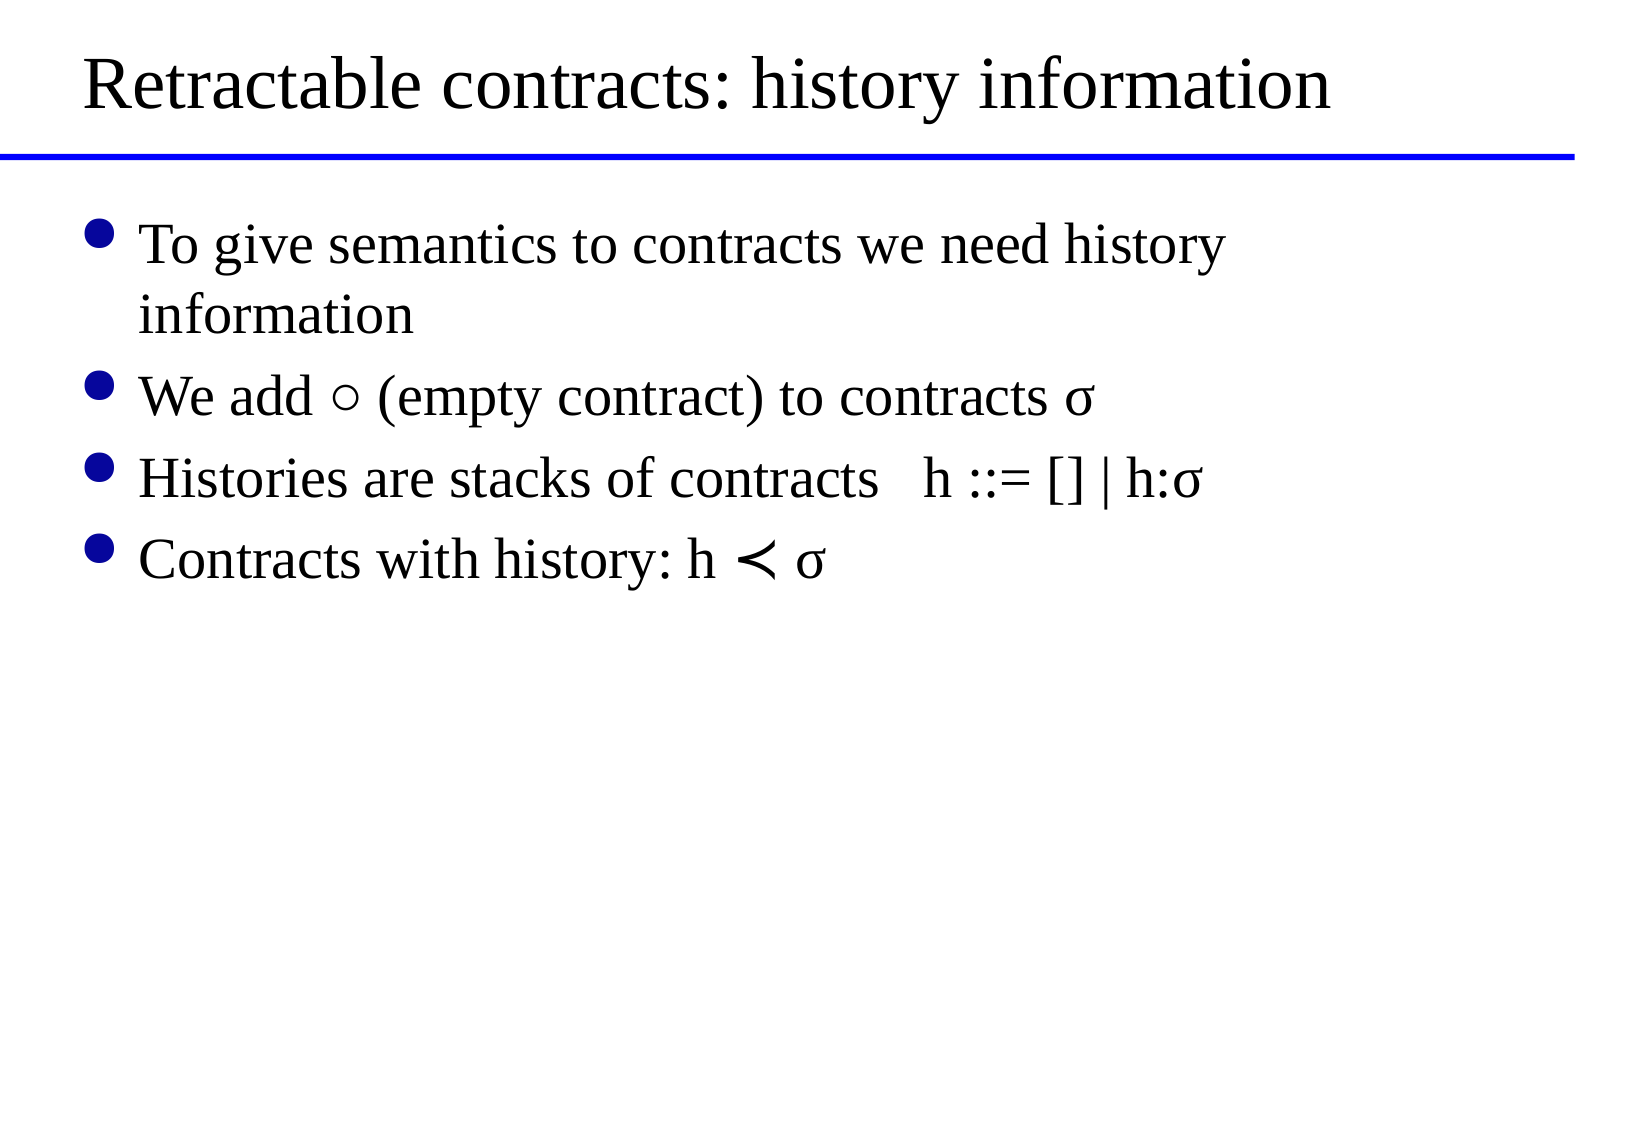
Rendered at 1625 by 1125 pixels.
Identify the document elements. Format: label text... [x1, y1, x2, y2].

list To give semantics to contracts we need history information We add ○ (empty contract) to contracts σ Histories are stacks of contracts h ::= [] | h:σ Contracts with history: h ≺ σ [67, 198, 1478, 1061]
title Retractable contracts: history information [67, 27, 1544, 131]
